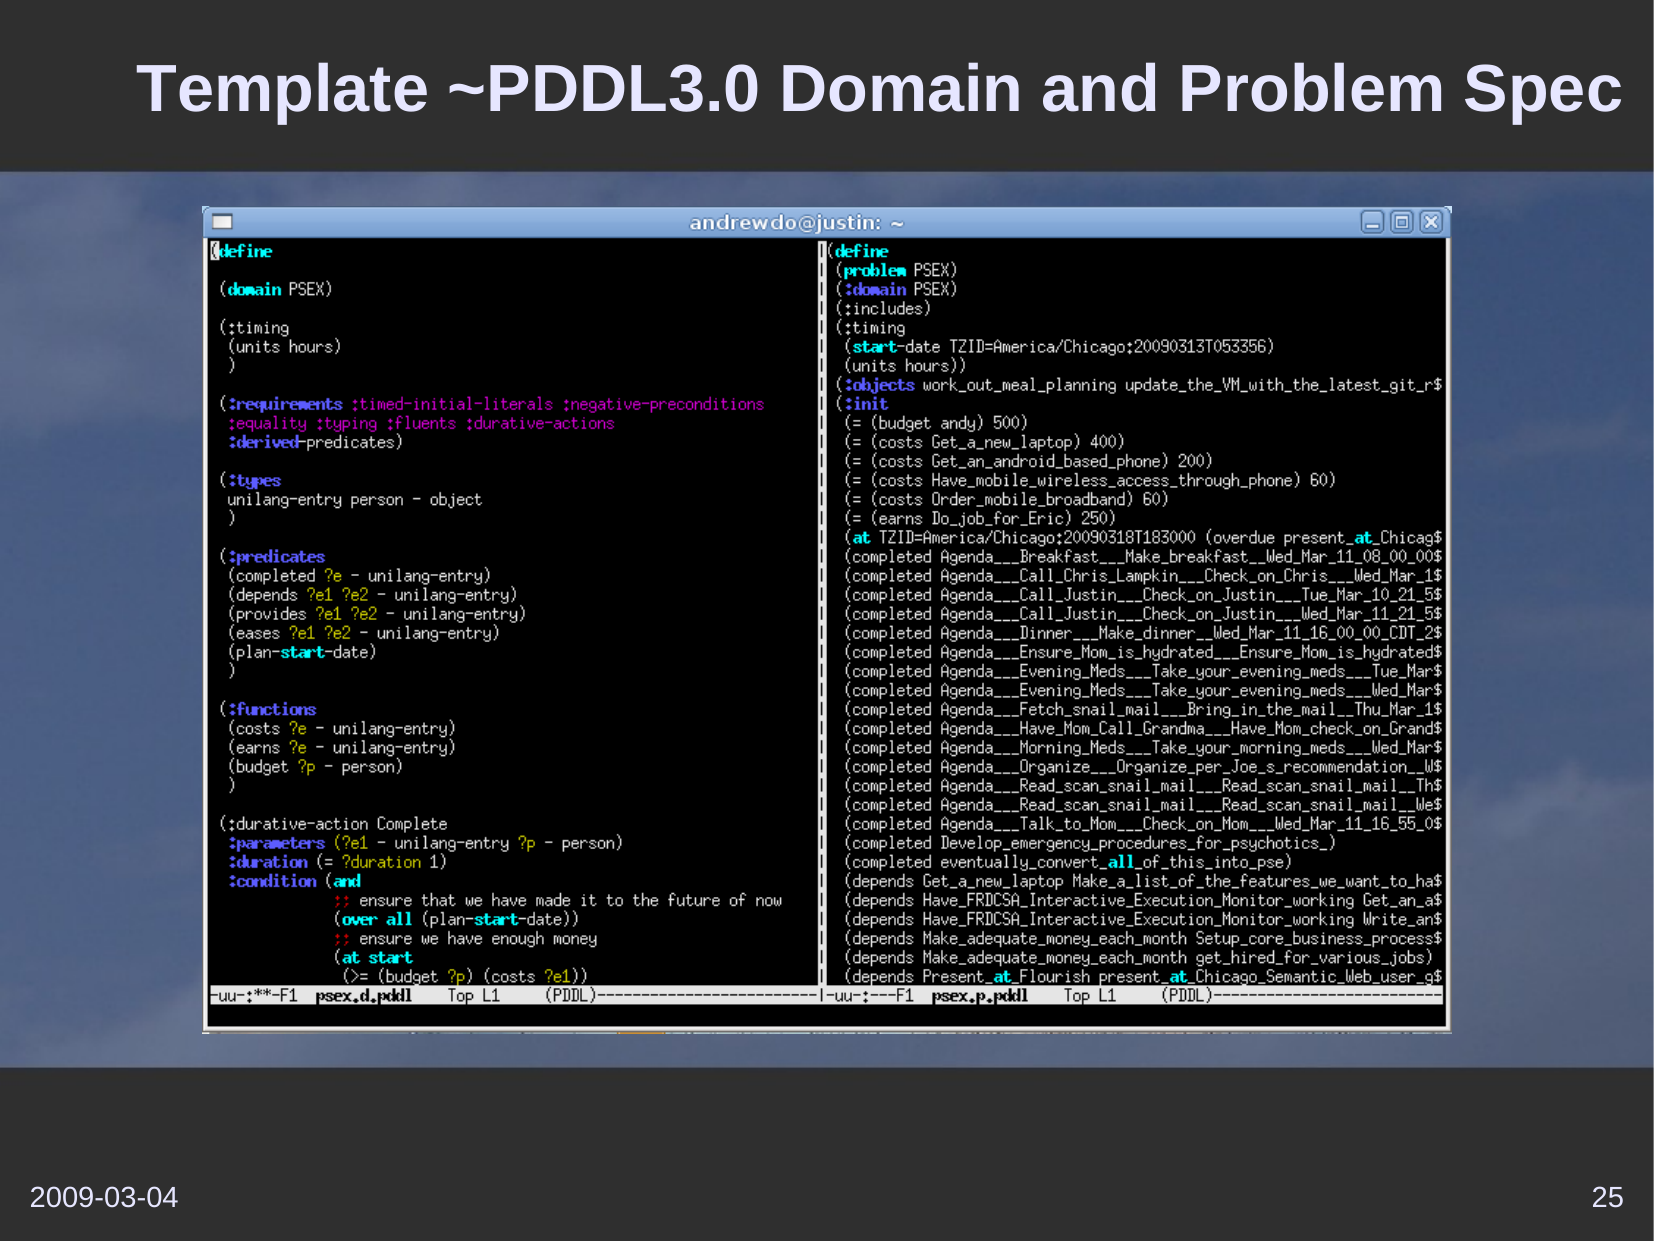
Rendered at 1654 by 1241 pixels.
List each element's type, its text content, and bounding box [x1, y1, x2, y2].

picture [0, 0, 1654, 1241]
title Template ~PDDL3.0 Domain and Problem Spec [29, 29, 1625, 148]
